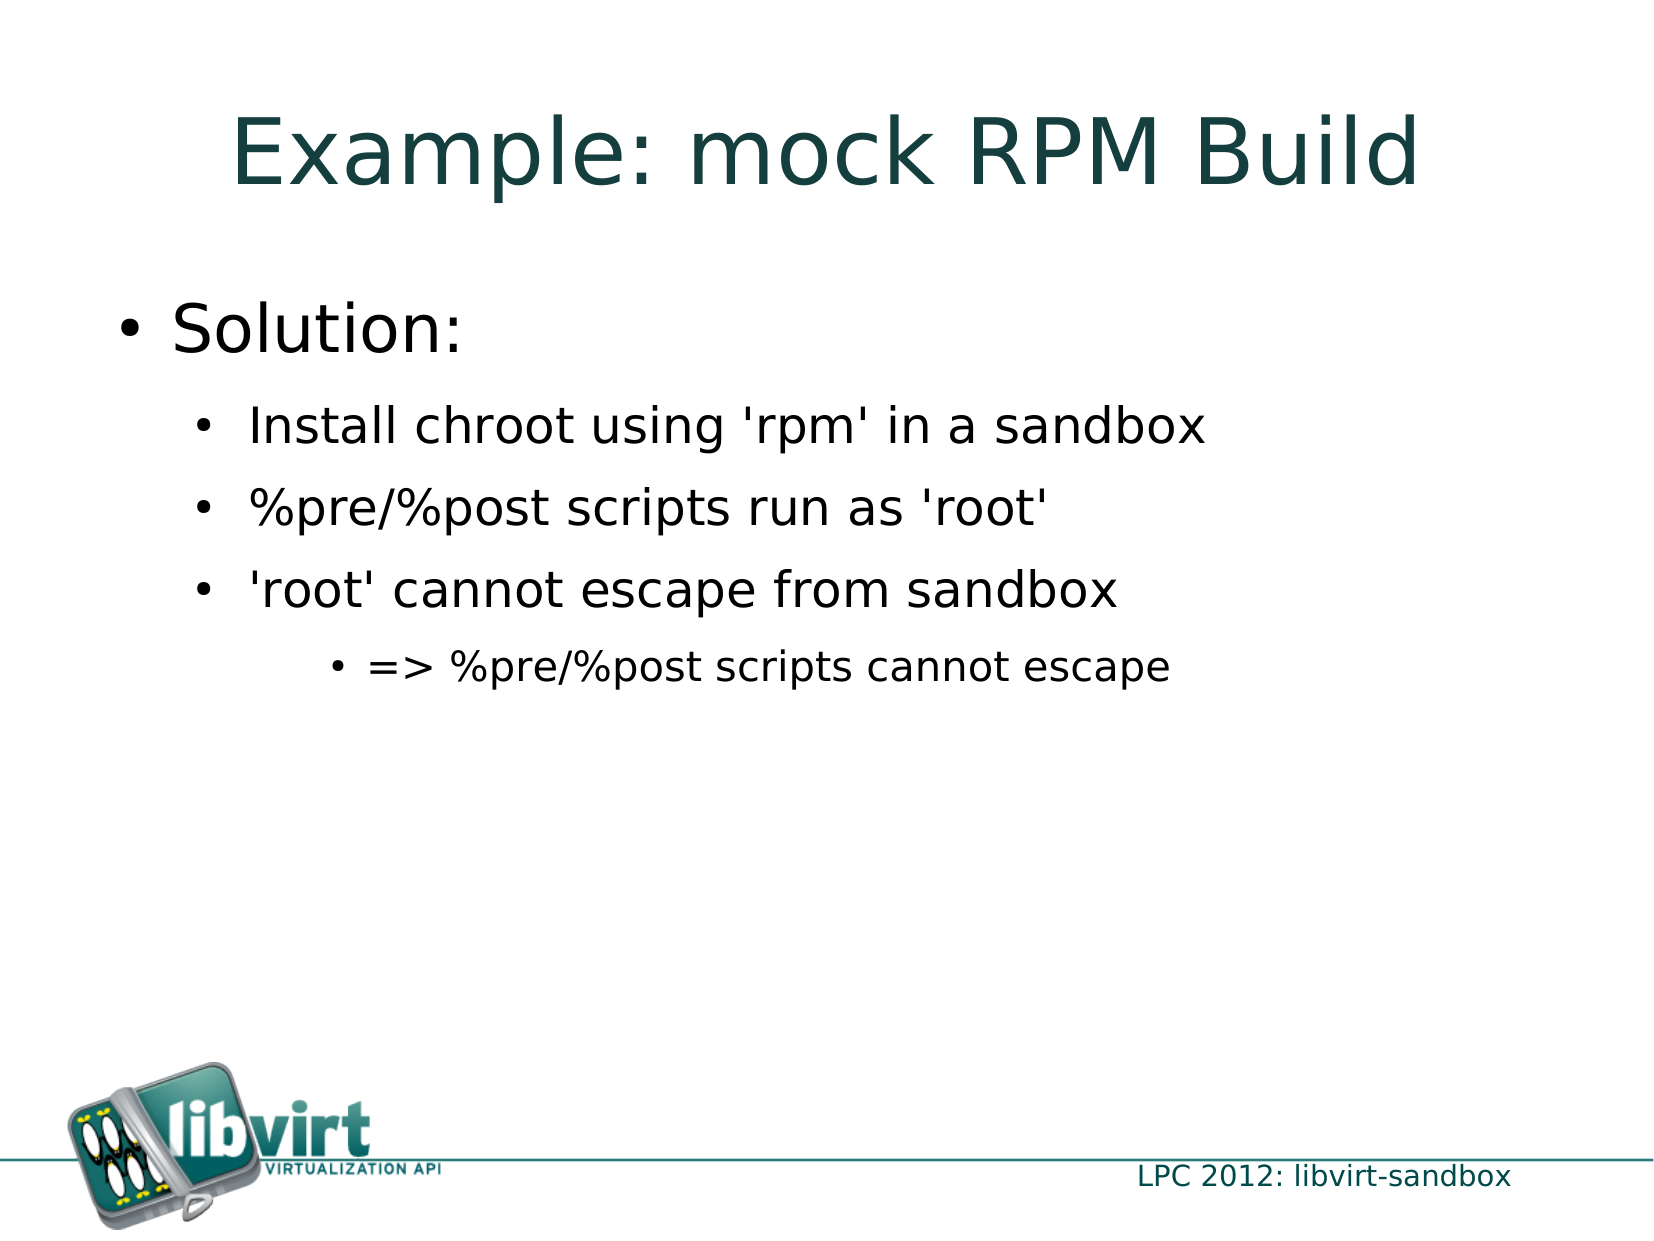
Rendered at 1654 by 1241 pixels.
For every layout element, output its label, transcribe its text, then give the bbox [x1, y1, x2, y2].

picture [0, 1062, 1654, 1230]
title Example: mock RPM Build [82, 49, 1571, 257]
list Solution: Install chroot using 'rpm' in a sandbox %pre/%post scripts run as 'root' 'root' cannot escape from sandbox => %pre/%post scripts cannot escape [82, 290, 1571, 1062]
text_box LPC 2012: libvirt-sandbox [1122, 1151, 1654, 1211]
